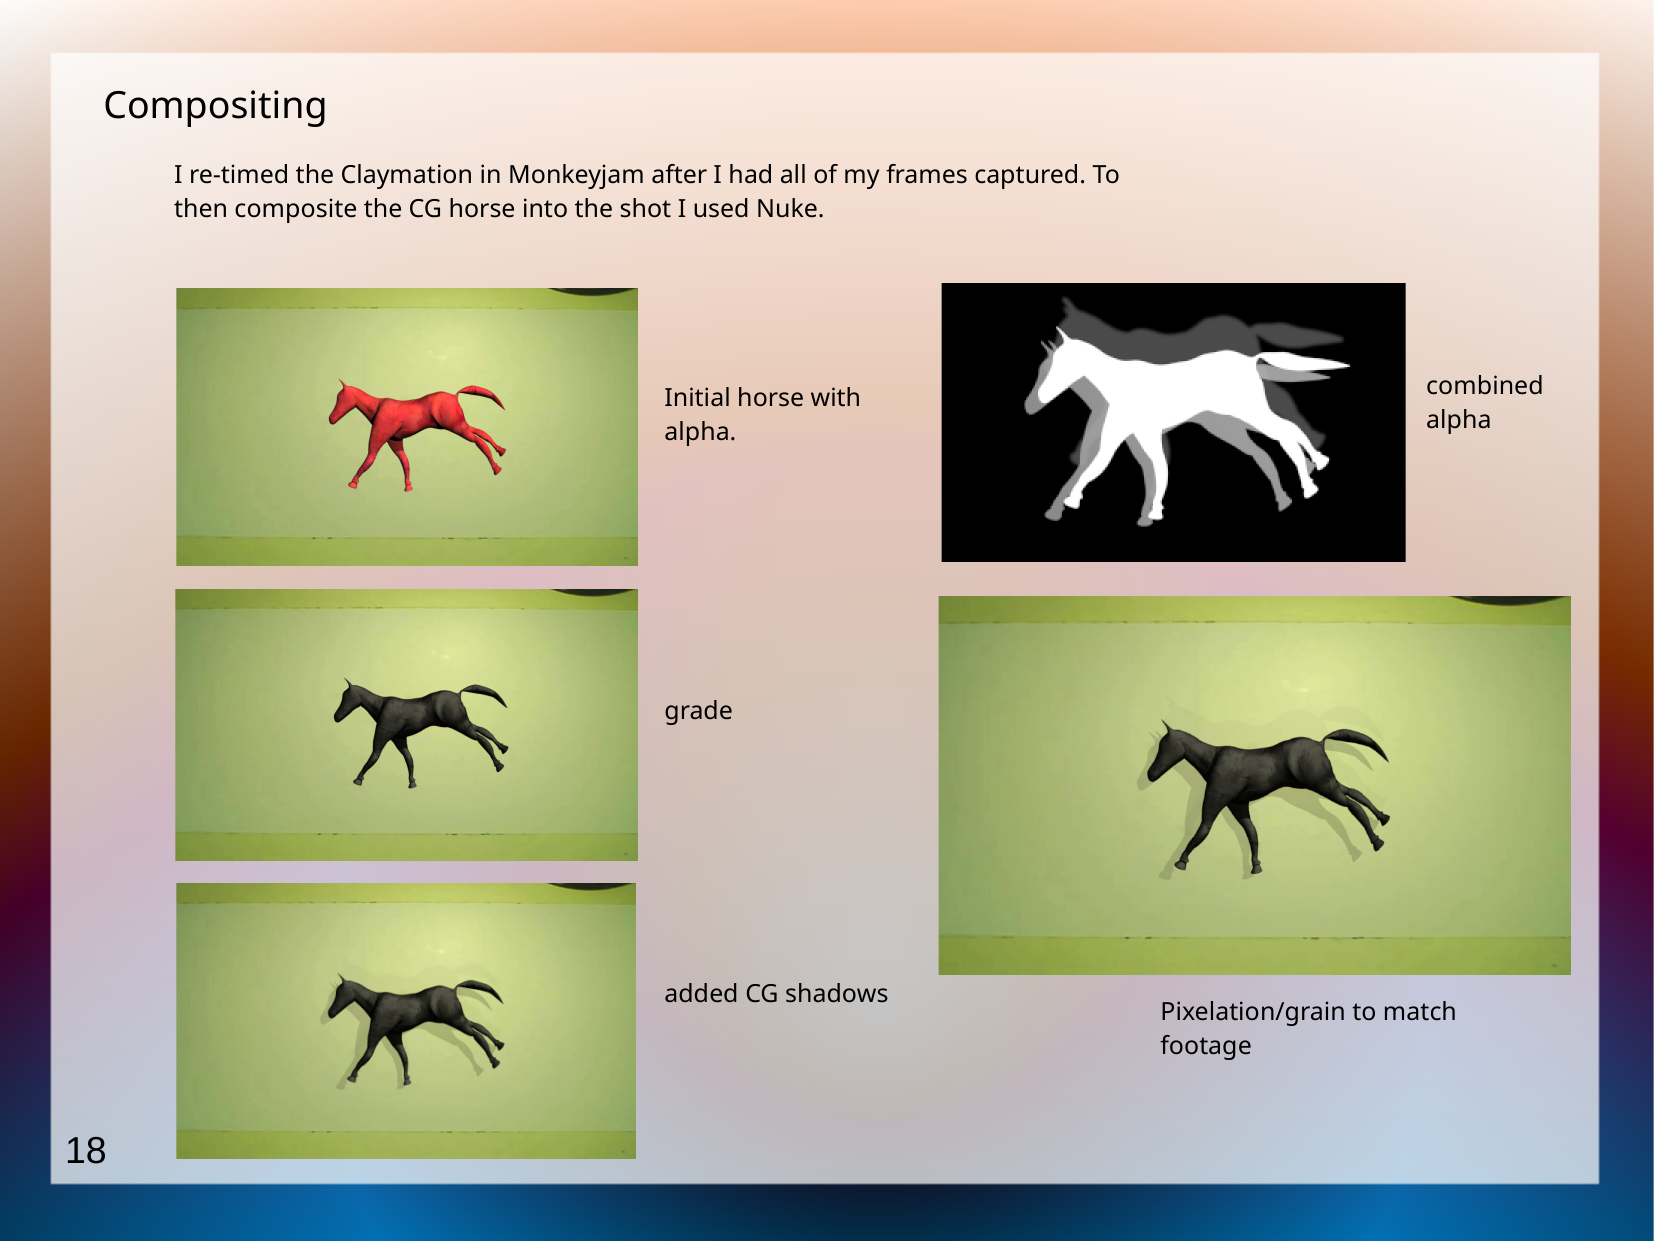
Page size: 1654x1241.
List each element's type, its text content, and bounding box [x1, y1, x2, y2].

text_box Compositing [88, 70, 360, 146]
text_box <number> [50, 1122, 709, 1193]
text_box I re-timed the Claymation in Monkeyjam after I had all of my frames captured. To then composite the CG horse into the shot I used Nuke. [159, 149, 1164, 1211]
text_box grade [649, 685, 916, 774]
text_box combined alpha [1411, 360, 1577, 461]
text_box Initial horse with alpha. [649, 372, 916, 468]
text_box Pixelation/grain to match footage [1145, 986, 1565, 1082]
picture [0, 0, 1654, 1241]
text_box added CG shadows [649, 968, 916, 1064]
